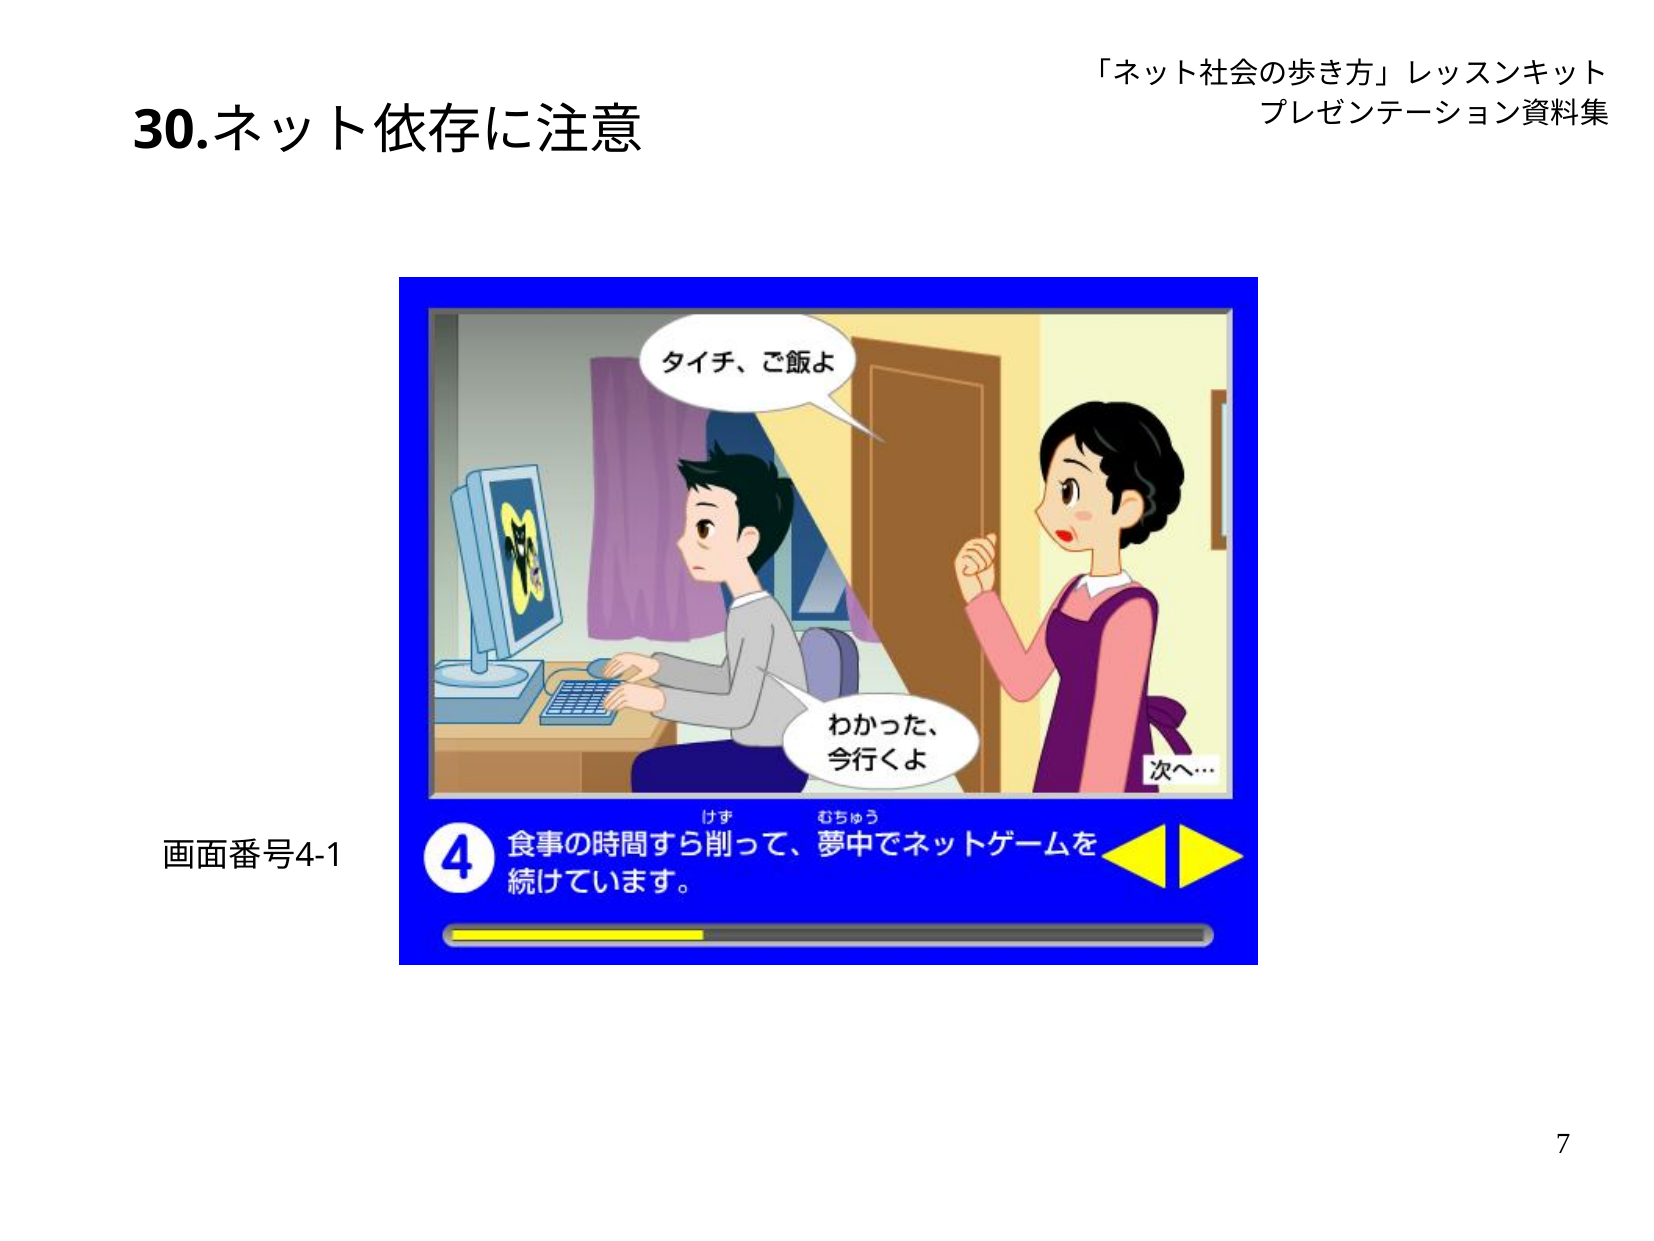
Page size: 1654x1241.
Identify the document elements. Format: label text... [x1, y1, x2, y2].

text_box 画面番号4-1 [147, 826, 384, 882]
picture [399, 277, 1258, 965]
text_box 30.ネット依存に注意 [118, 88, 1093, 169]
text_box 「ネット社会の歩き方」レッスンキット プレゼンテーション資料集 [1062, 44, 1625, 139]
